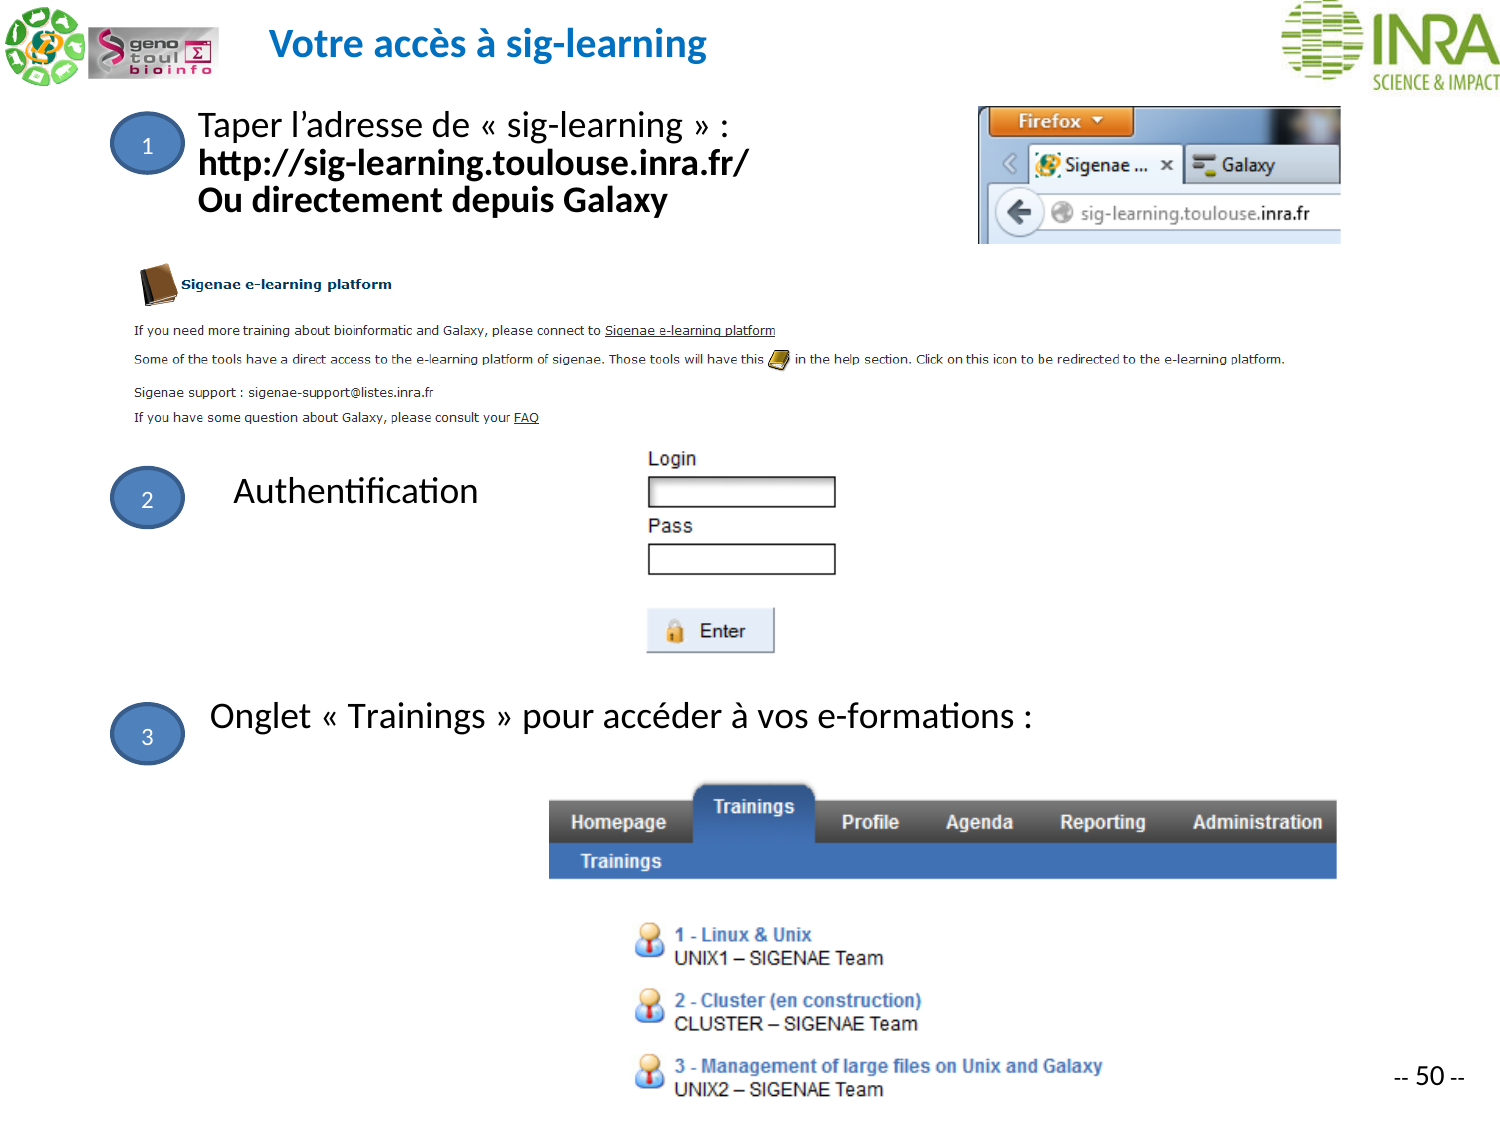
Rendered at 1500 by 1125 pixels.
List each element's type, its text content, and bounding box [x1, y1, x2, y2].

text_box Votre accès à sig-learning [253, 19, 1270, 86]
picture [5, 7, 85, 86]
text_box Taper l’adresse de « sig-learning » : http://sig-learning.toulouse.inra.fr/ Ou directement depuis Galaxy [183, 101, 1447, 255]
text_box Onglet « Trainings » pour accéder à vos e-formations : [194, 692, 1341, 754]
picture [978, 0, 1500, 244]
text_box 3 [112, 704, 183, 764]
text_box 1 [112, 113, 183, 173]
text_box Authentification [218, 468, 538, 529]
picture [100, 255, 1294, 681]
picture [549, 775, 1337, 1118]
text_box 2 [112, 467, 183, 528]
picture [88, 27, 219, 79]
